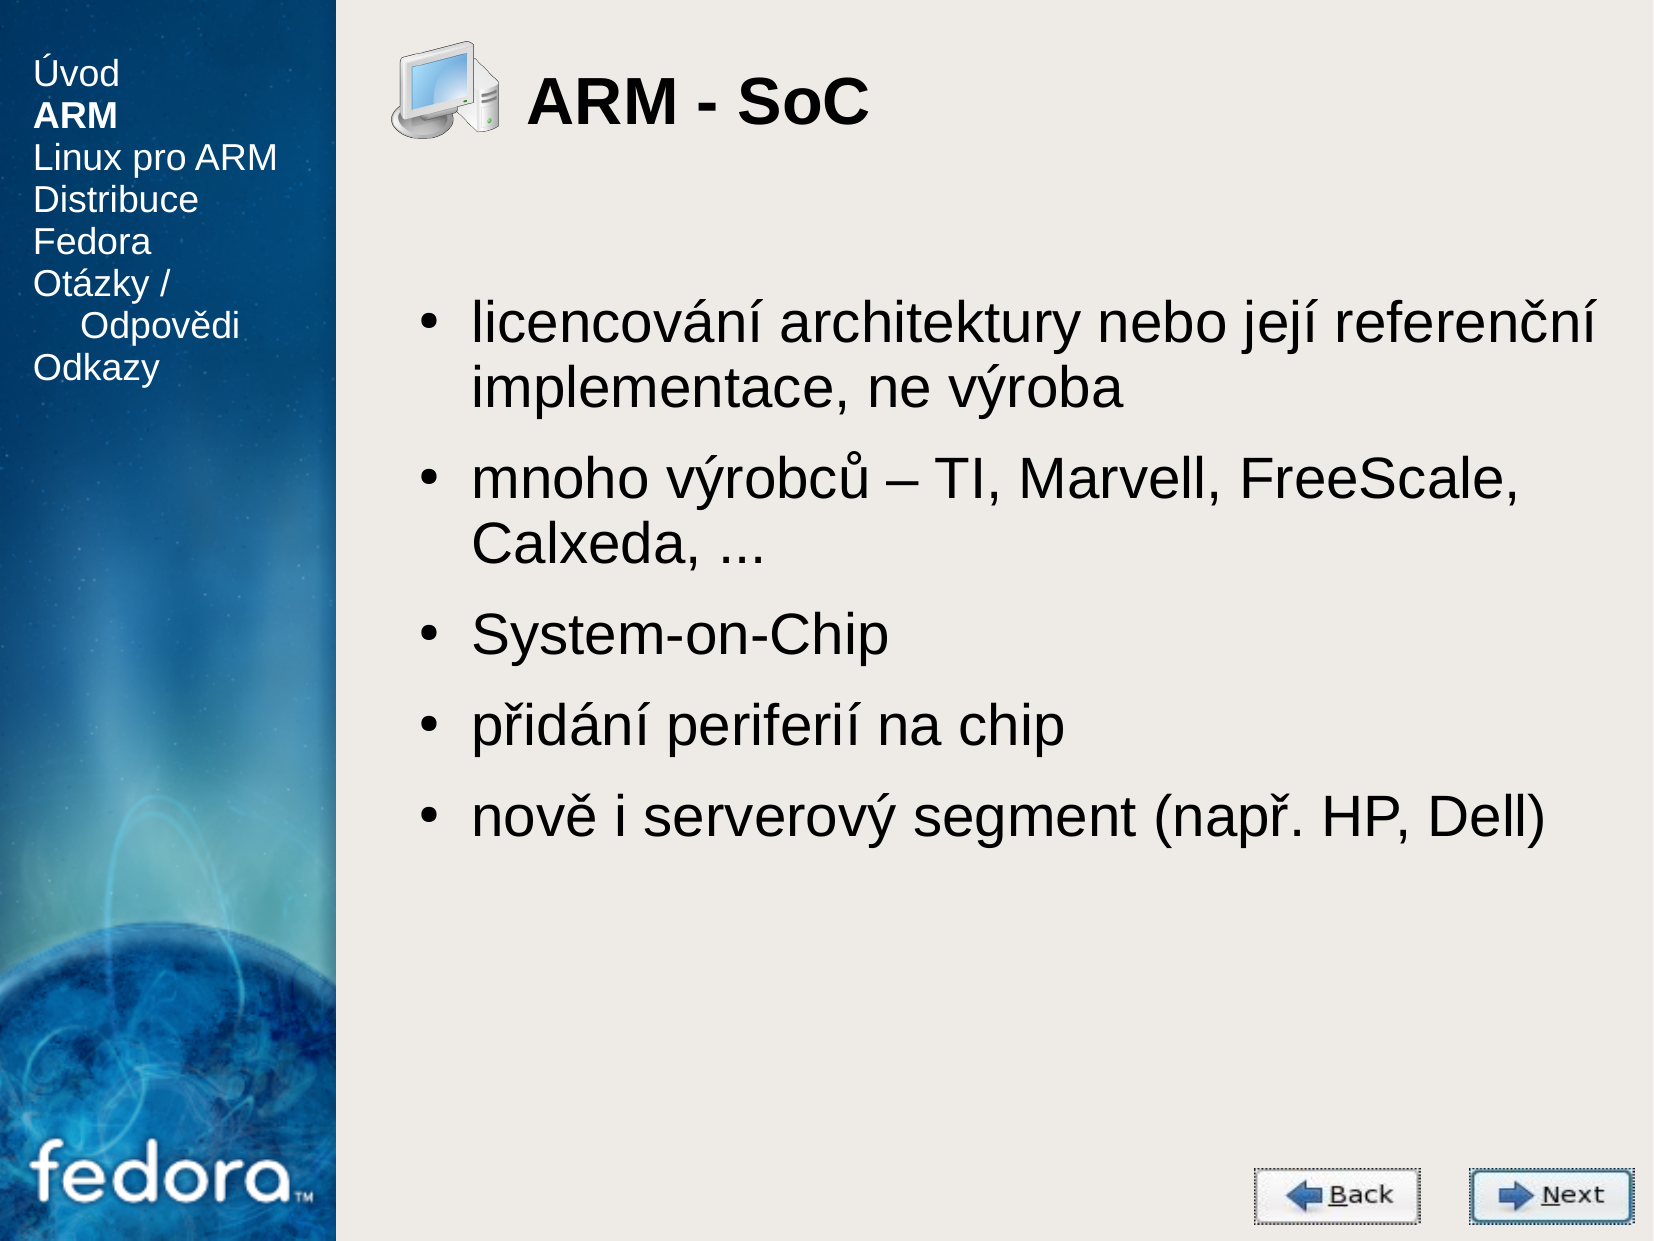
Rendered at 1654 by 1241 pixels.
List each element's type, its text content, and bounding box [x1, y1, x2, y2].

text_box Úvod ARM Linux pro ARM Distribuce Fedora Otázky / Odpovědi Odkazy [18, 45, 327, 397]
picture [0, 0, 1654, 1241]
list licencování architektury nebo její referenční implementace, ne výroba mnoho výrobců – TI, Marvell, FreeScale, Calxeda, ... System-on-Chip přidání periferií na chip nově i serverový segment (např. HP, Dell) [400, 290, 1617, 1094]
text_box ARM - SoC [511, 56, 1316, 147]
